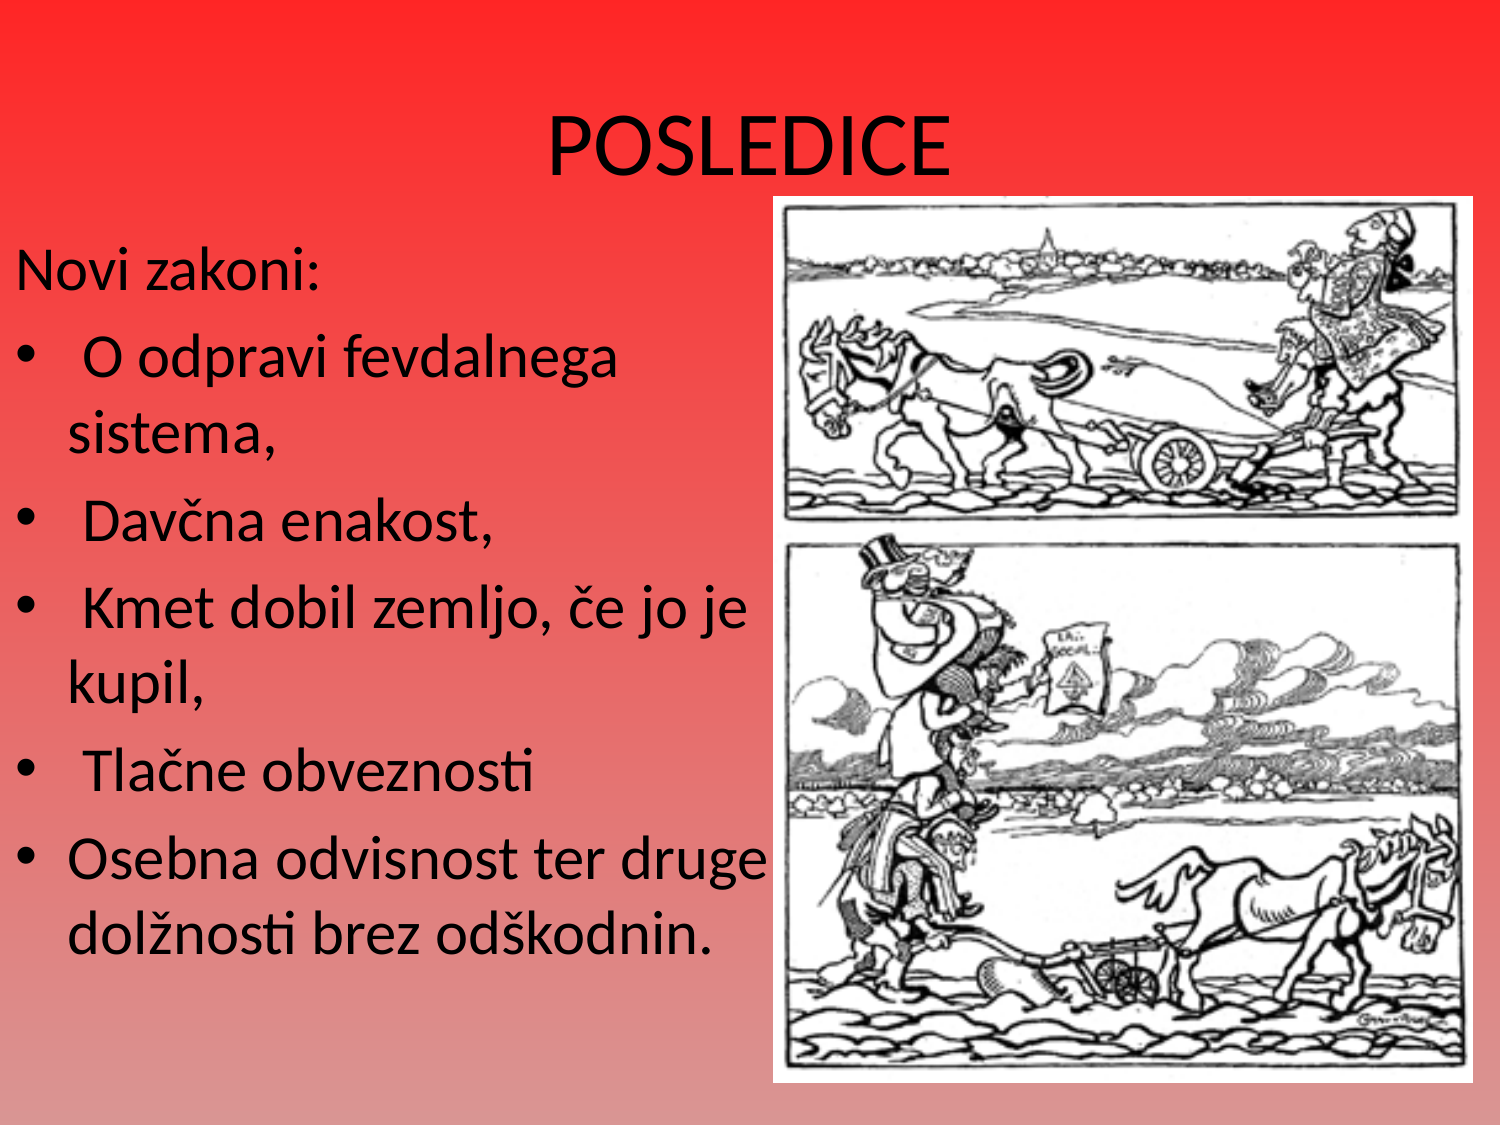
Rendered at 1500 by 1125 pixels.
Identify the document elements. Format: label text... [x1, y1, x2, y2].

picture [773, 196, 1473, 1083]
title POSLEDICE [75, 45, 1425, 233]
list Novi zakoni: O odpravi fevdalnega sistema, Davčna enakost, Kmet dobil zemljo, če jo je kupil, Tlačne obveznosti Osebna odvisnost ter druge dolžnosti brez odškodnin. [0, 220, 794, 988]
